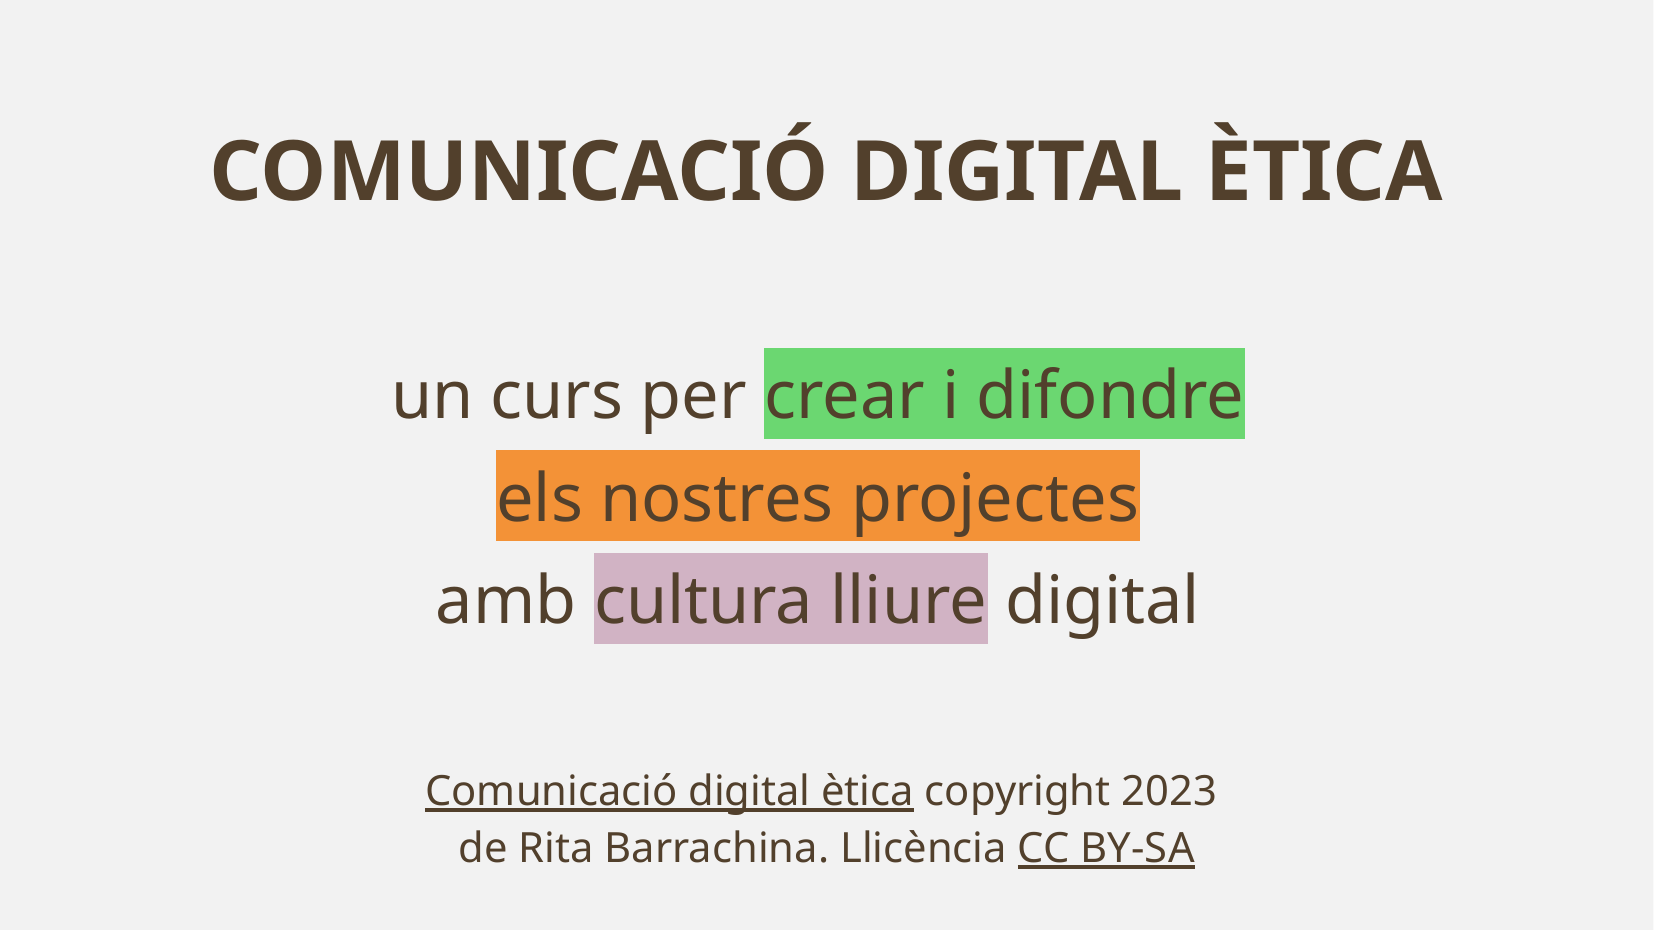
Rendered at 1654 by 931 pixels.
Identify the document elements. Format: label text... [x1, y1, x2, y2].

text_box Comunicació digital ètica copyright 2023 de Rita Barrachina. Llicència CC BY-SA [82, 749, 1571, 886]
subtitle un curs per crear i difondre els nostres projectes amb cultura lliure digital [82, 378, 1571, 613]
title COMUNICACIÓ DIGITAL ÈTICA [82, 90, 1571, 246]
